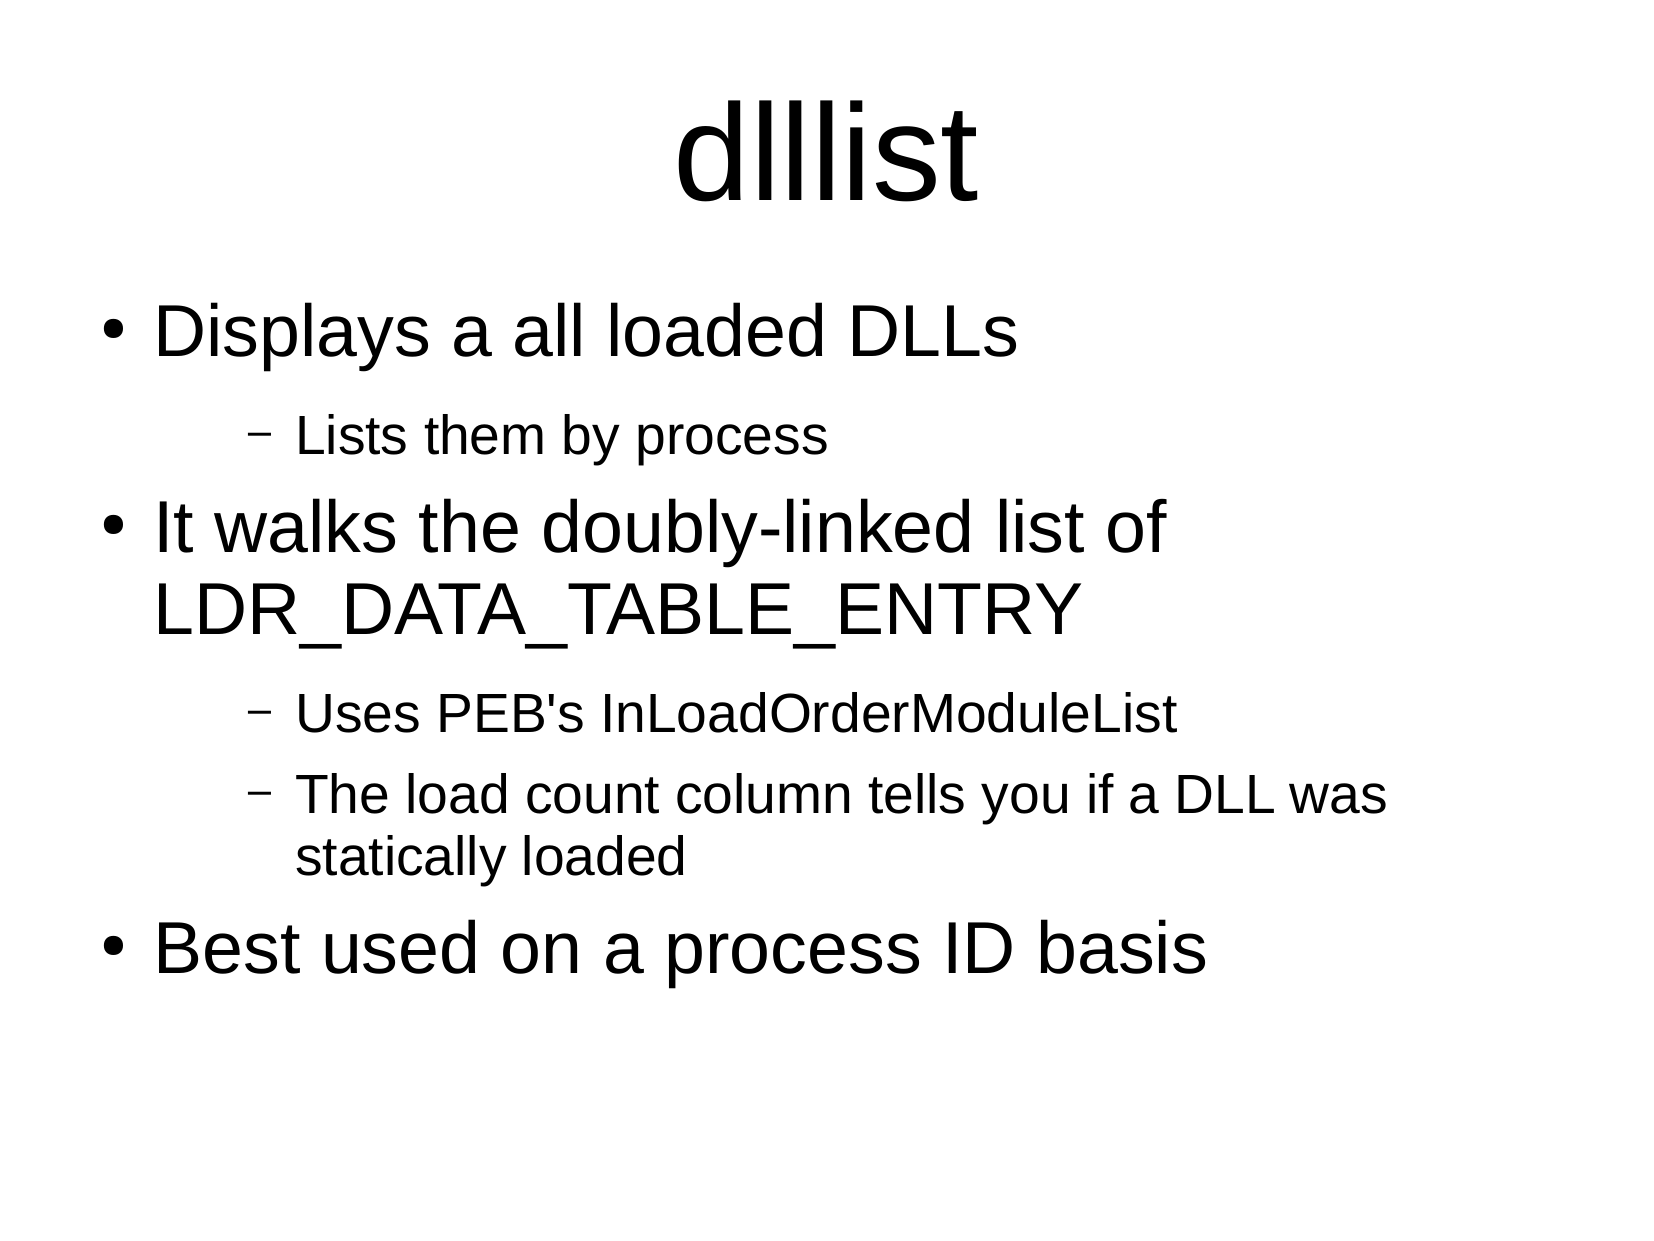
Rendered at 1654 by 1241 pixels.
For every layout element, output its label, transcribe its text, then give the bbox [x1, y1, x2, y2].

title dlllist [82, 49, 1571, 257]
list Displays a all loaded DLLs Lists them by process It walks the doubly-linked list of LDR_DATA_TABLE_ENTRY Uses PEB's InLoadOrderModuleList The load count column tells you if a DLL was statically loaded Best used on a process ID basis [82, 290, 1571, 1109]
